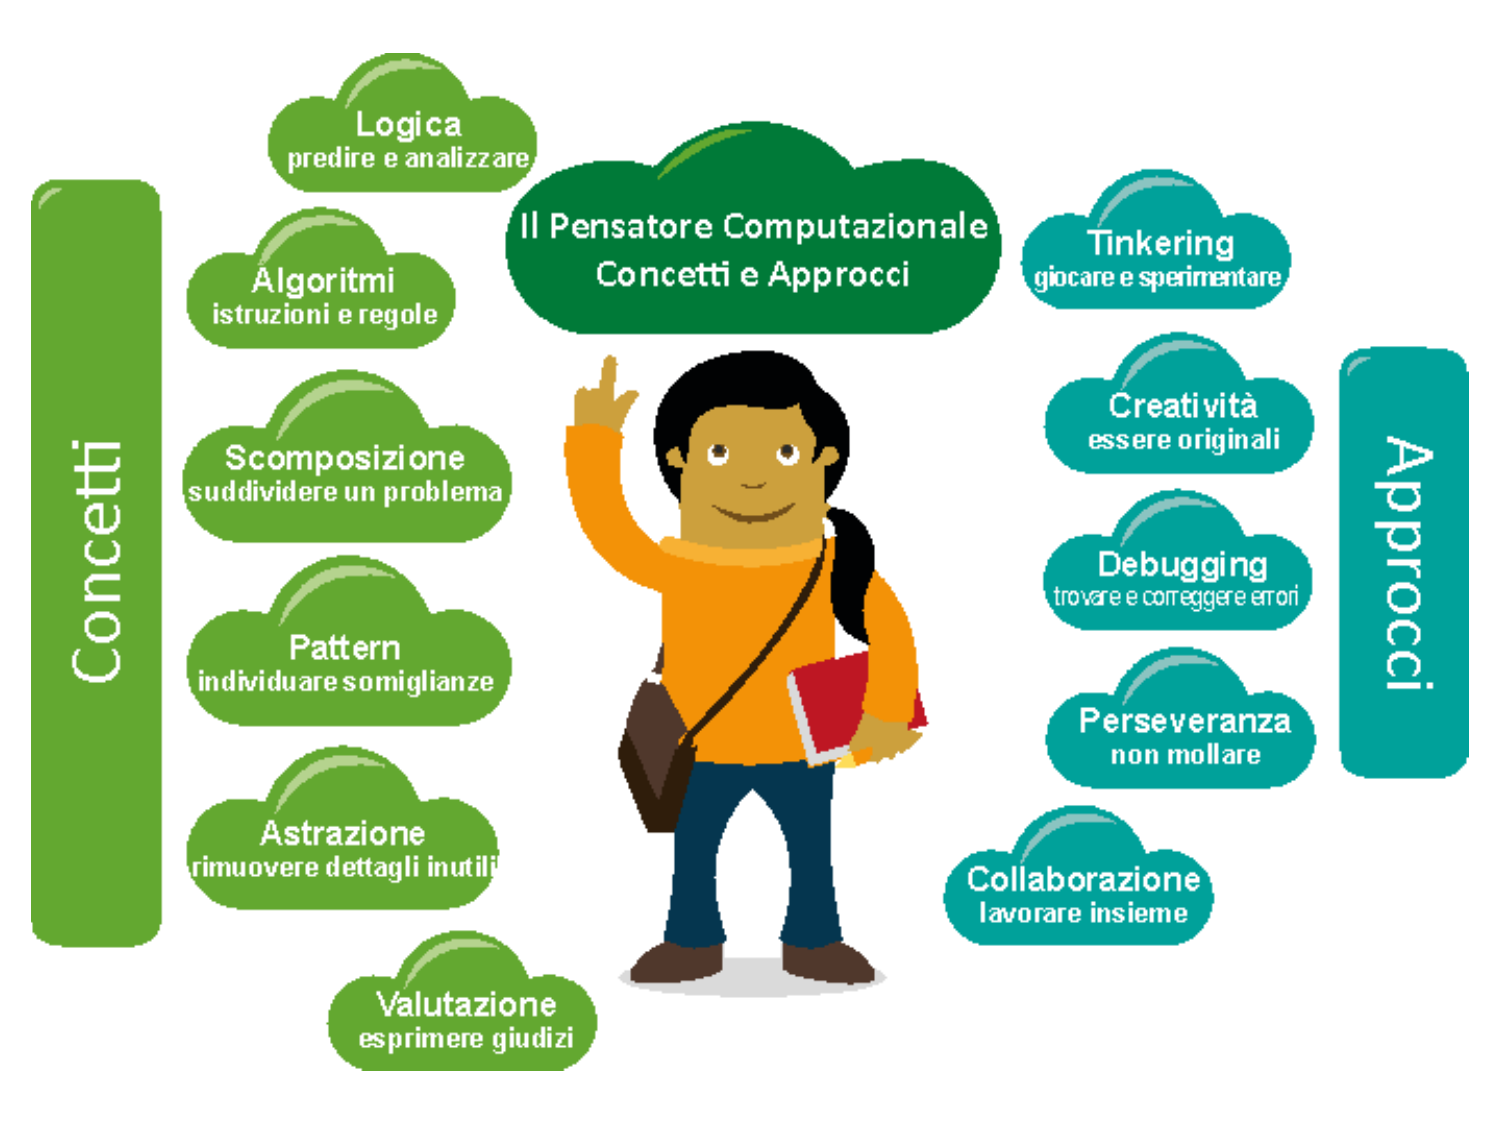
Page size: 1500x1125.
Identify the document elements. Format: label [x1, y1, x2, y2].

picture [31, 53, 1469, 1071]
